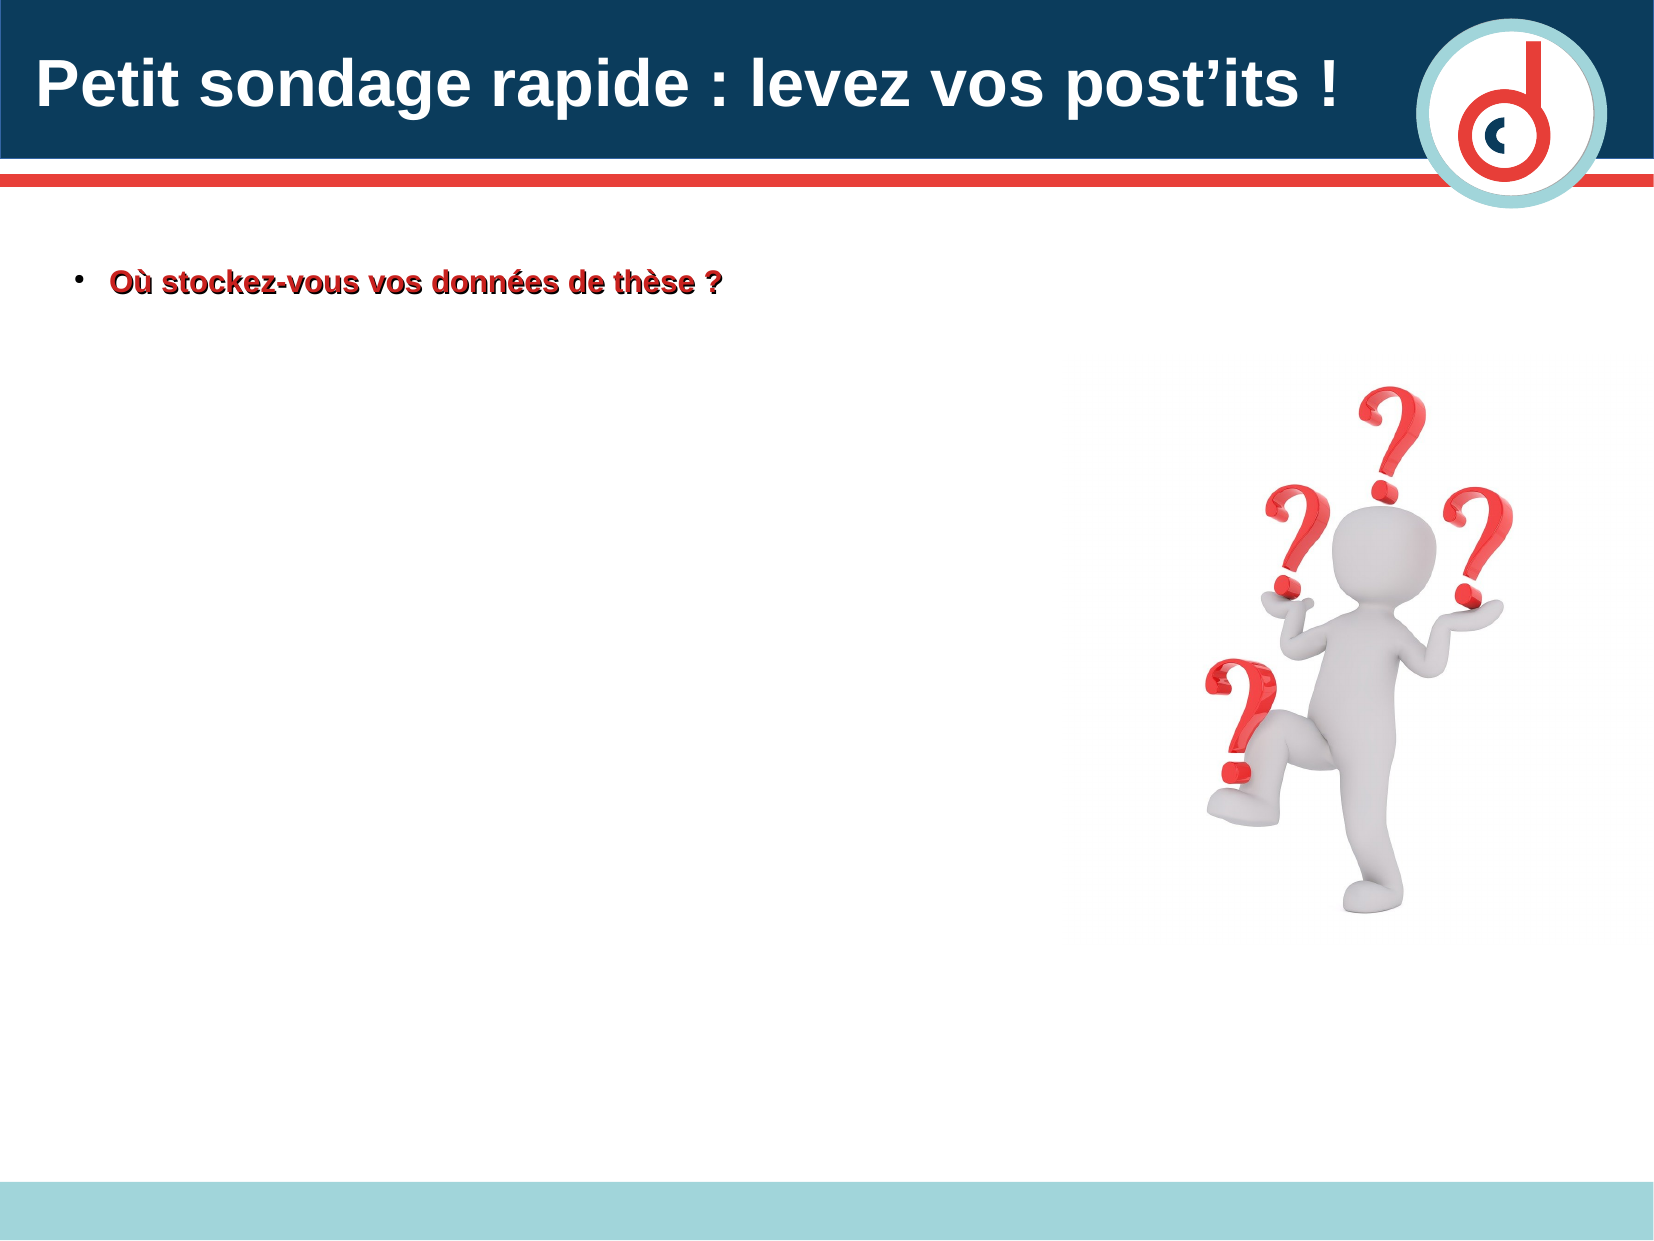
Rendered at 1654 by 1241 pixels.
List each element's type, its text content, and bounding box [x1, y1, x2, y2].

picture [1062, 354, 1654, 945]
text_box Où stockez-vous vos données de thèse ? [59, 254, 1595, 1152]
title Petit sondage rapide : levez vos post’its ! [35, 11, 1430, 159]
